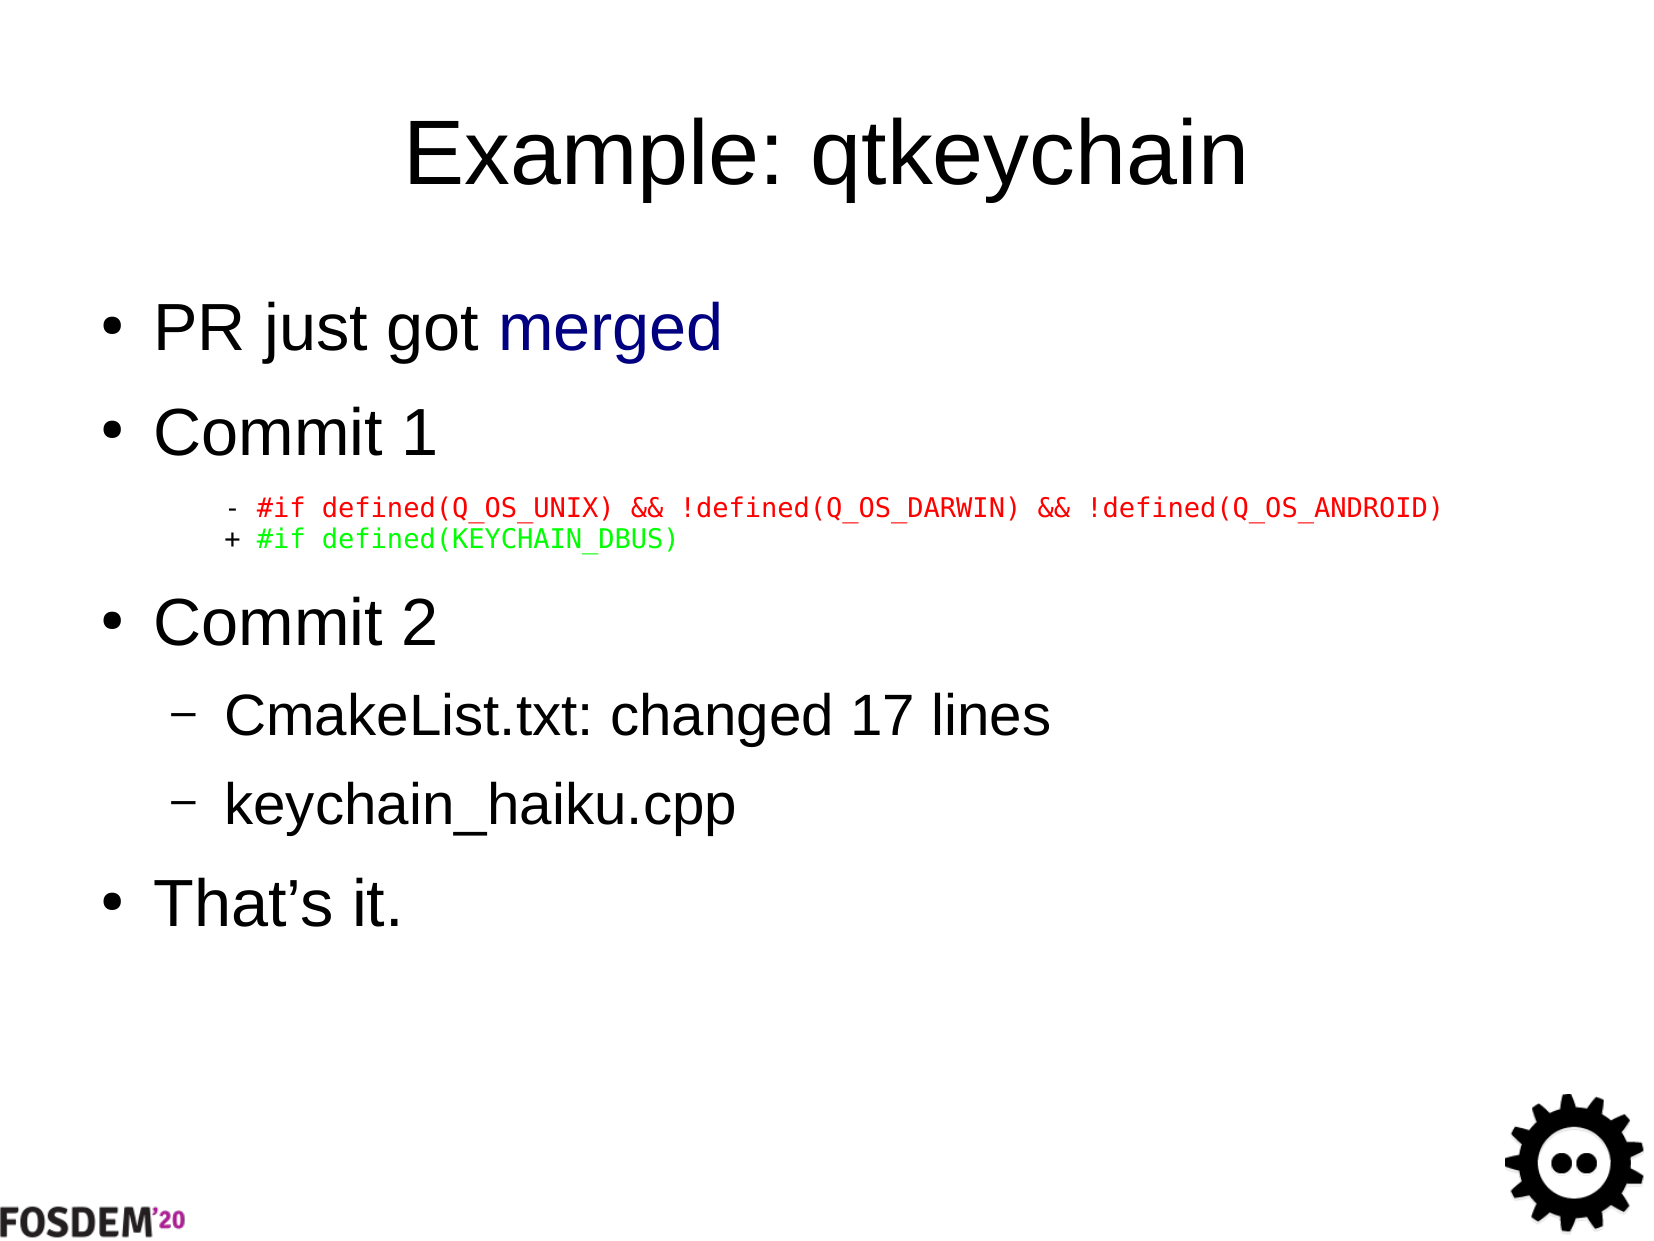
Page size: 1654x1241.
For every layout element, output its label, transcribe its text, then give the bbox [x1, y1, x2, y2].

title Example: qtkeychain [82, 49, 1571, 257]
list PR just got merged Commit 1 - #if defined(Q_OS_UNIX) && !defined(Q_OS_DARWIN) && !defined(Q_OS_ANDROID) + #if defined(KEYCHAIN_DBUS) Commit 2 CmakeList.txt: changed 17 lines keychain_haiku.cpp That’s it. [82, 290, 1571, 1010]
picture [1505, 1094, 1648, 1235]
picture [0, 1202, 188, 1241]
